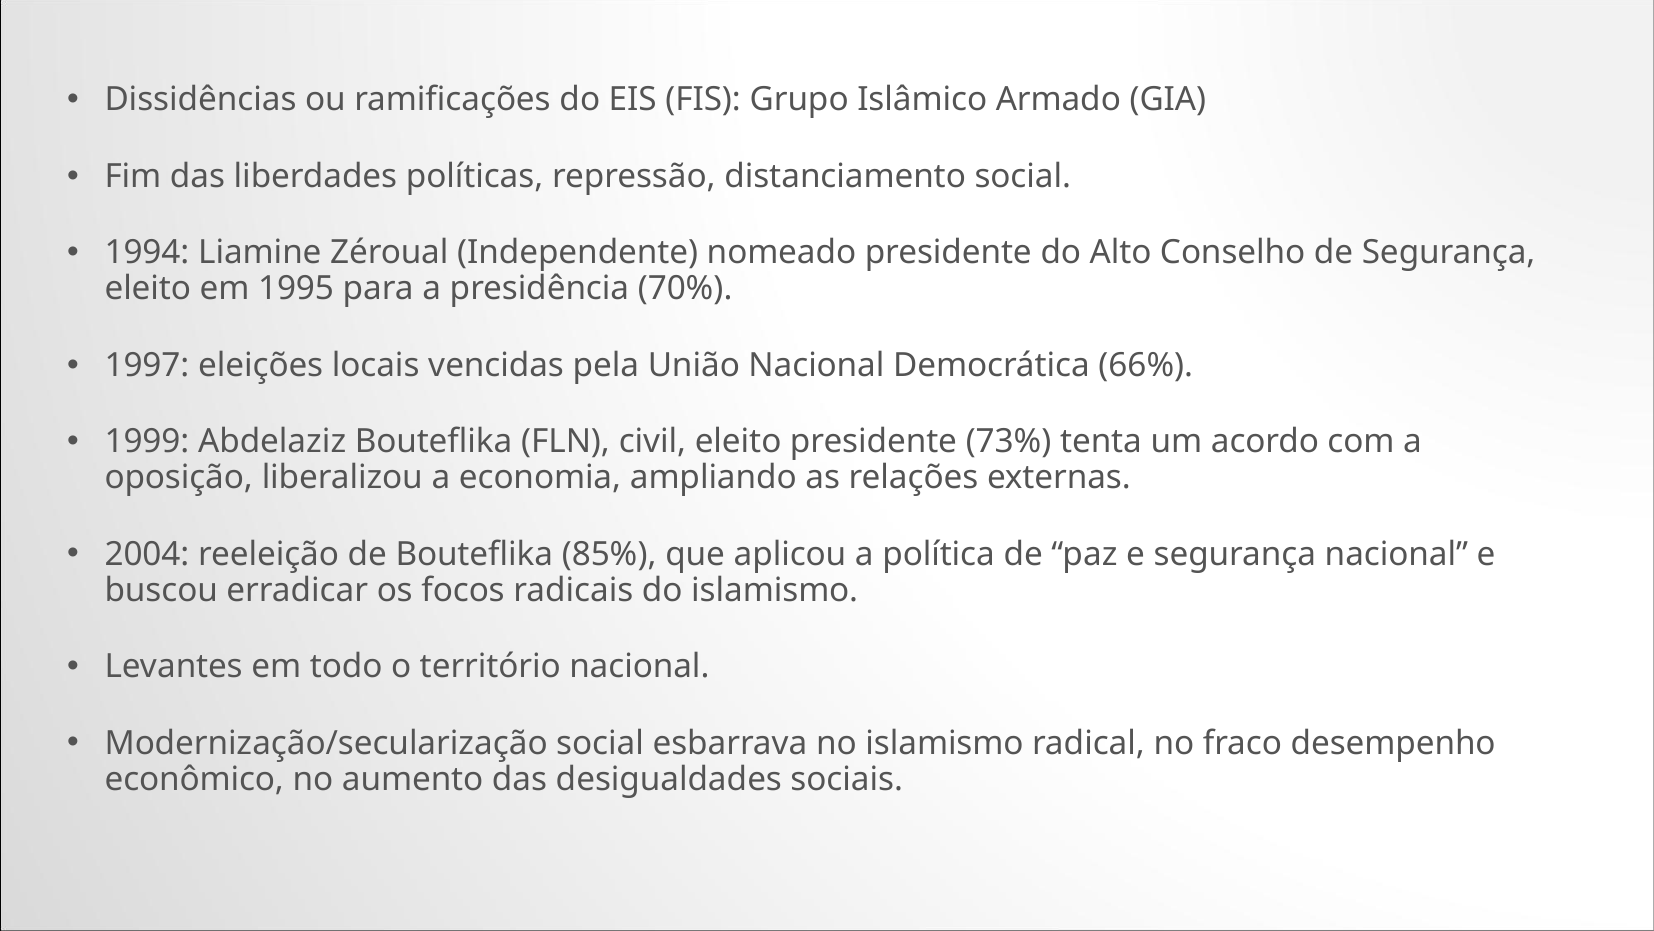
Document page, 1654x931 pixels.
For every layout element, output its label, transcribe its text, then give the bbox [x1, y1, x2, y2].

picture [0, 0, 1654, 931]
text_box Dissidências ou ramificações do EIS (FIS): Grupo Islâmico Armado (GIA) Fim das liberdades políticas, repressão, distanciamento social. 1994: Liamine Zéroual (Independente) nomeado presidente do Alto Conselho de Segurança, eleito em 1995 para a presidência (70%). 1997: eleições locais vencidas pela União Nacional Democrática (66%). 1999: Abdelaziz Bouteflika (FLN), civil, eleito presidente (73%) tenta um acordo com a oposição, liberalizou a economia, ampliando as relações externas. 2004: reeleição de Bouteflika (85%), que aplicou a política de “paz e segurança nacional” e buscou erradicar os focos radicais do islamismo. Levantes em todo o território nacional. Modernização/secularização social esbarrava no islamismo radical, no fraco desempenho econômico, no aumento das desigualdades sociais. [45, 74, 1589, 876]
